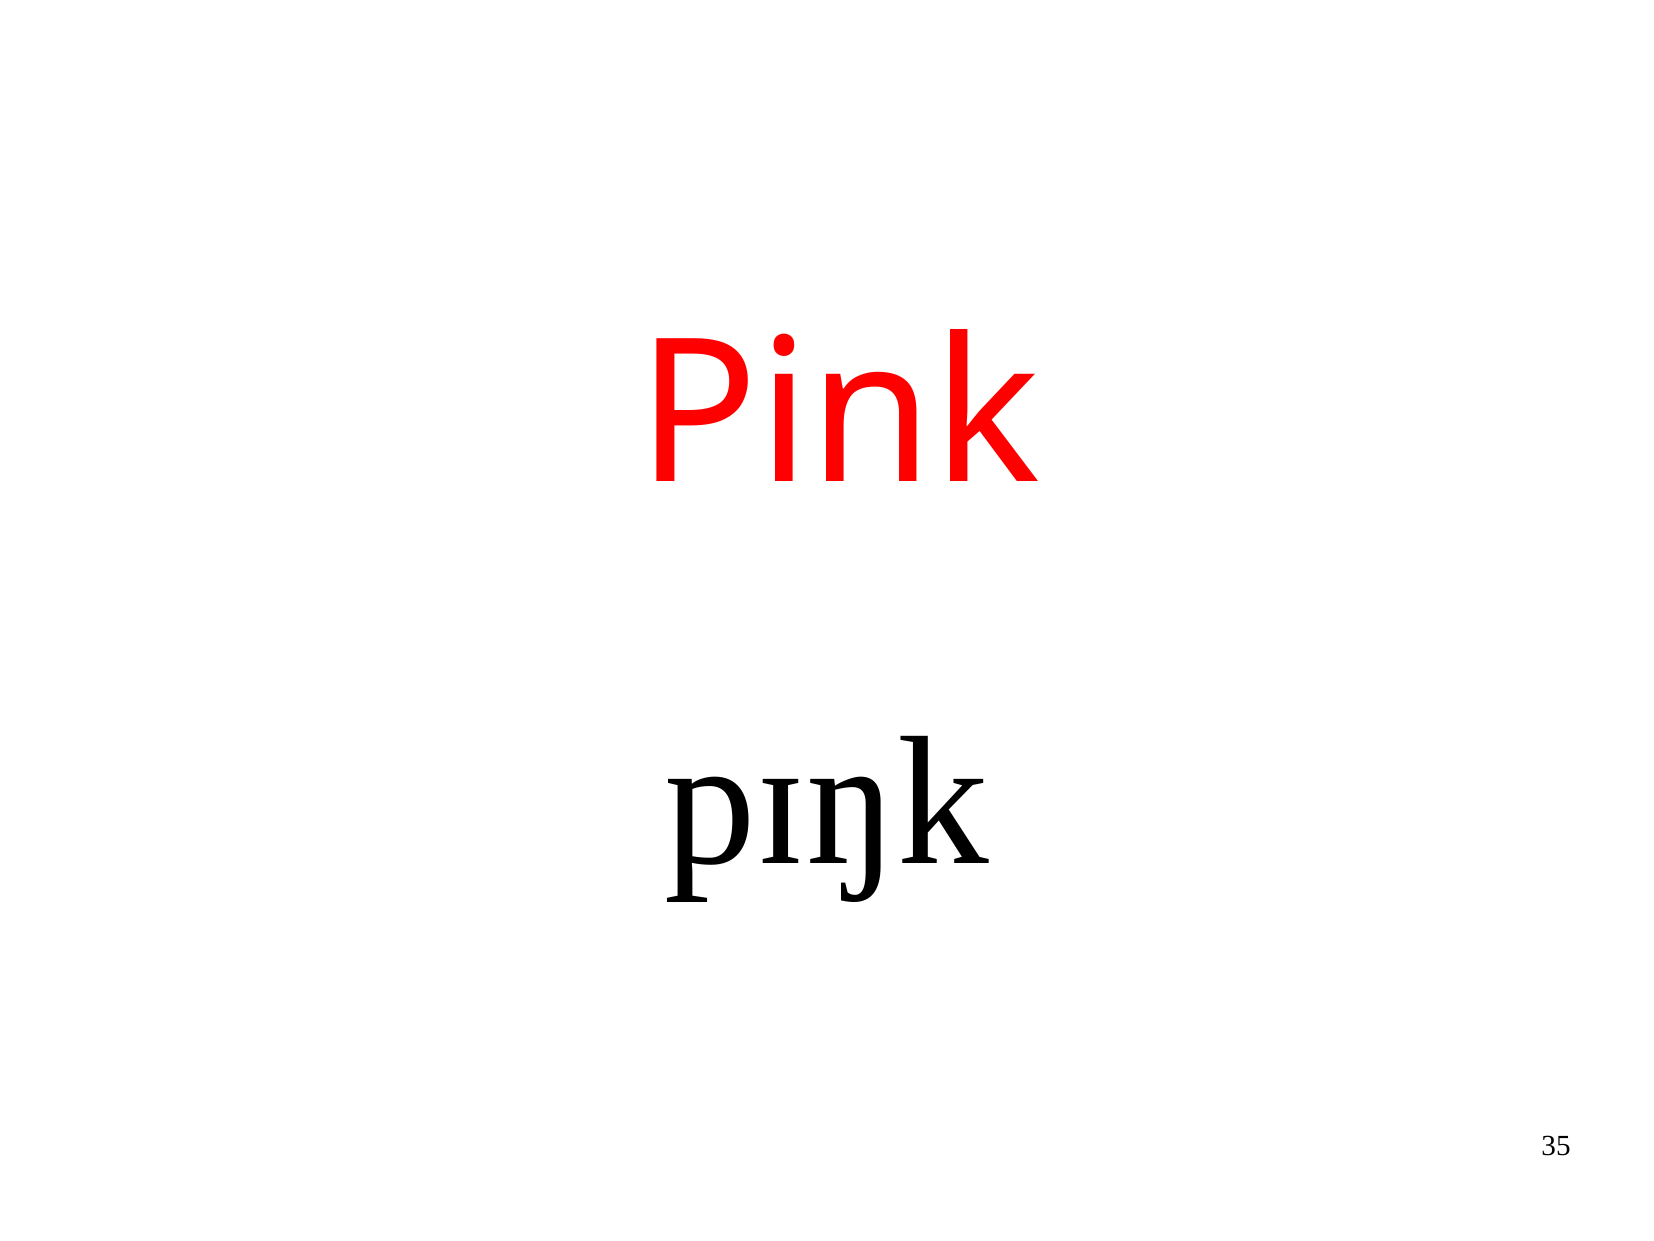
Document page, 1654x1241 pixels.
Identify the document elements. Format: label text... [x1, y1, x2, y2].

subtitle pɪŋk [82, 475, 1571, 1109]
text_box Pink [82, 259, 1595, 475]
